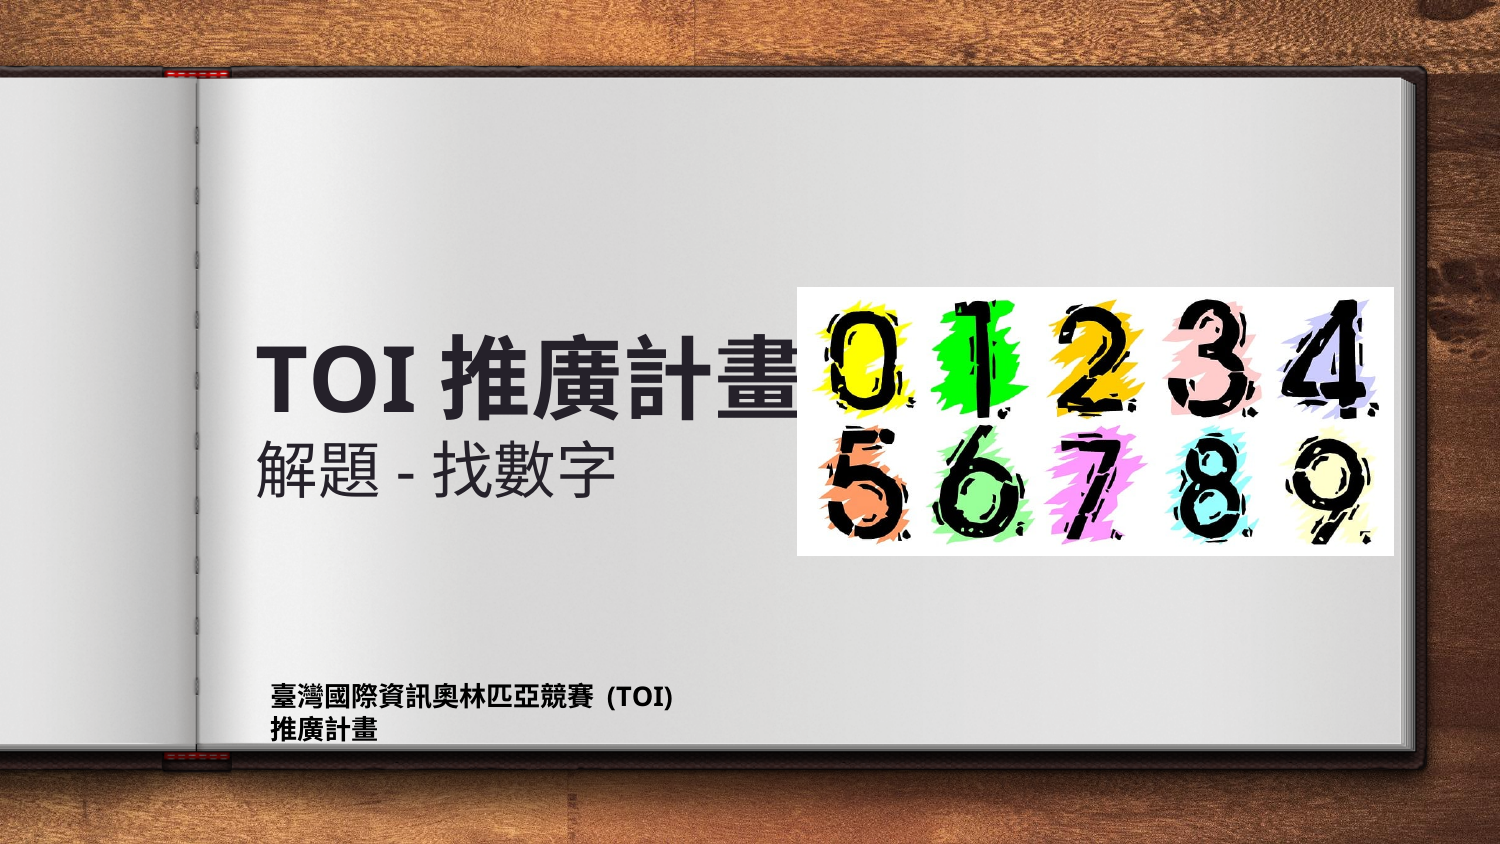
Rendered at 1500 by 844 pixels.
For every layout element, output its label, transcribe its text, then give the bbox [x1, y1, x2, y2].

text_box TOI推廣計畫 解題-找數字 [240, 262, 894, 565]
picture [797, 287, 1394, 556]
